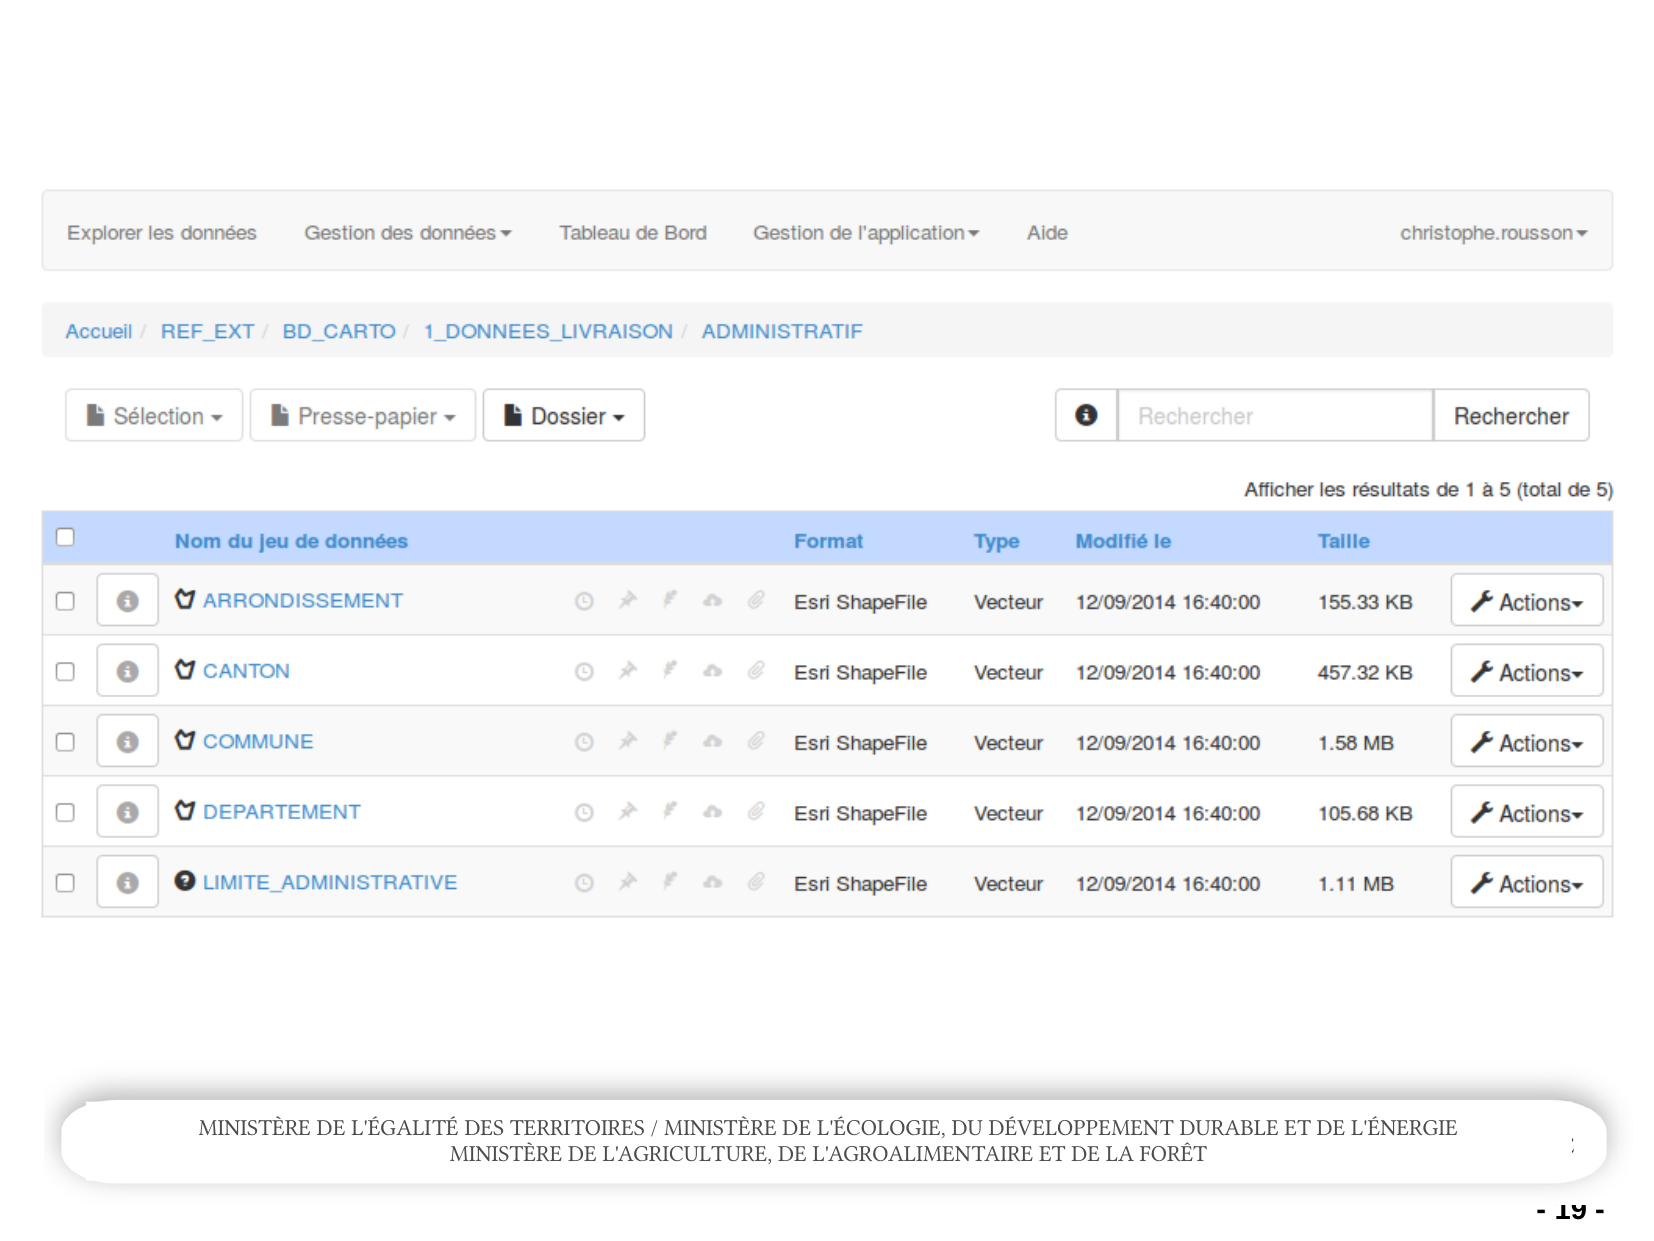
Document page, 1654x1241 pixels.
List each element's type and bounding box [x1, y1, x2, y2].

picture [44, 1060, 1634, 1205]
picture [31, 182, 1623, 924]
